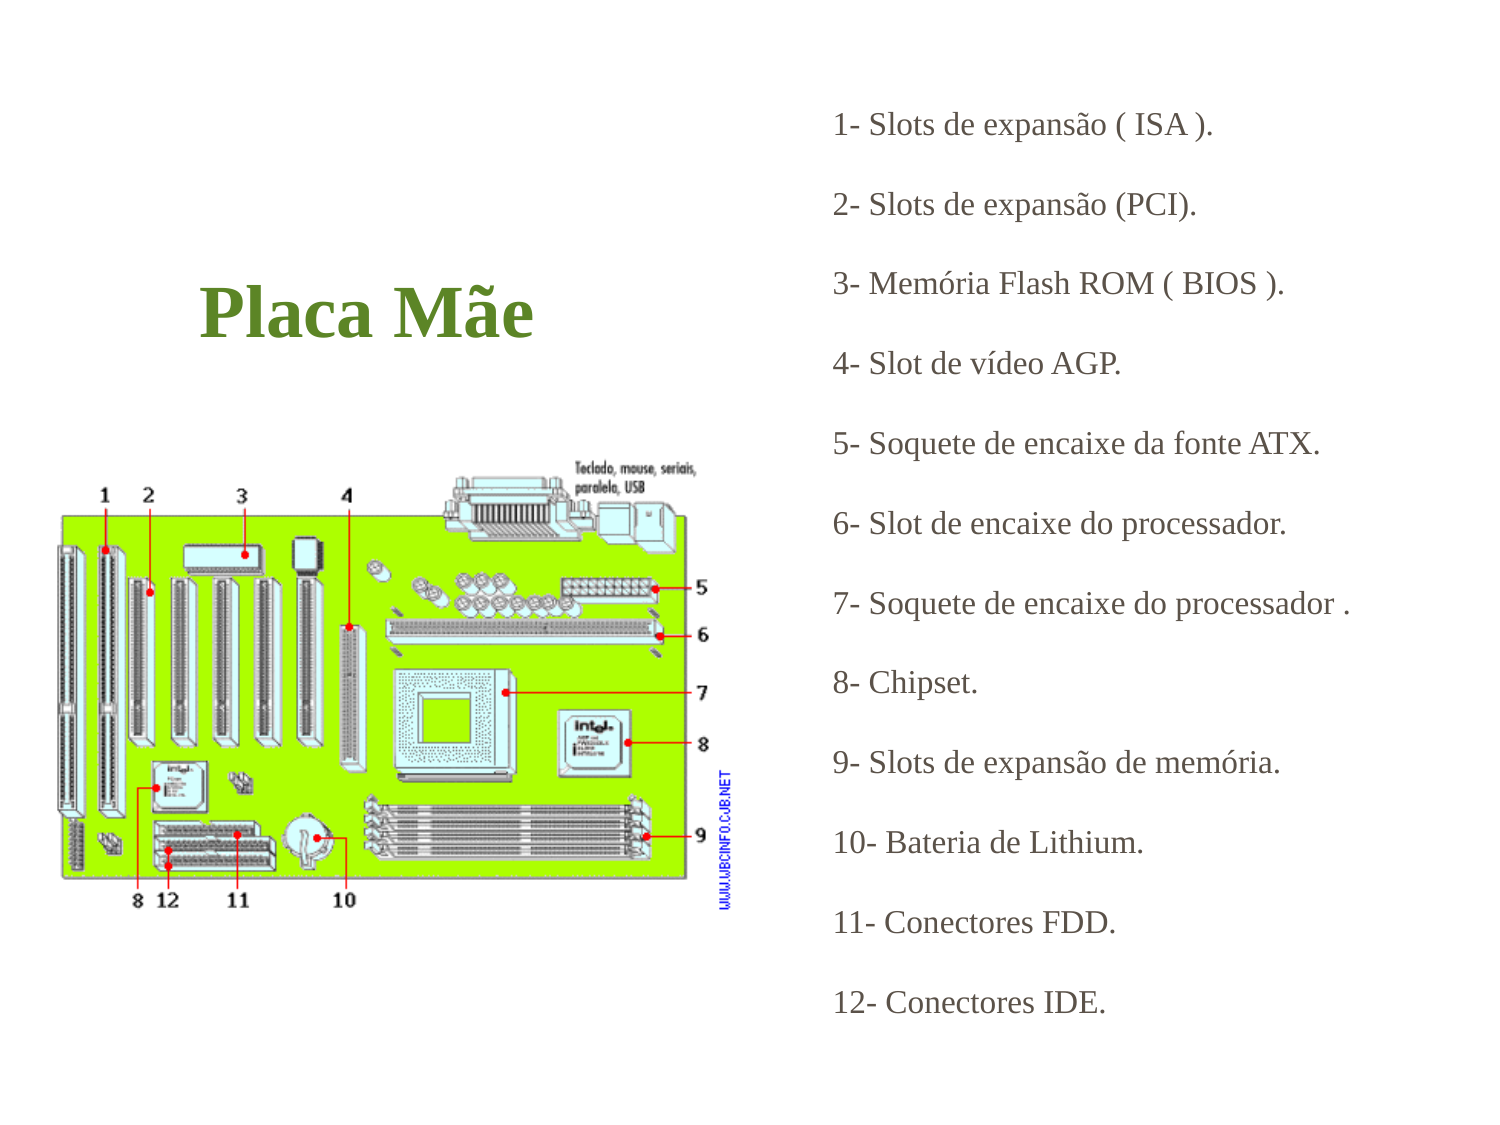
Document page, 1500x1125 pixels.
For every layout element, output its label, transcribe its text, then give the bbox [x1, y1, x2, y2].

picture [53, 456, 738, 919]
text_box Placa Mãe [199, 217, 755, 459]
text_box 1- Slots de expansão ( ISA ). 2- Slots de expansão (PCI). 3- Memória Flash ROM ( BIOS ). 4- Slot de vídeo AGP. 5- Soquete de encaixe da fonte ATX. 6- Slot de encaixe do processador. 7- Soquete de encaixe do processador . 8- Chipset. 9- Slots de expansão de memória. 10- Bateria de Lithium. 11- Conectores FDD. 12- Conectores IDE. [832, 101, 1471, 1021]
